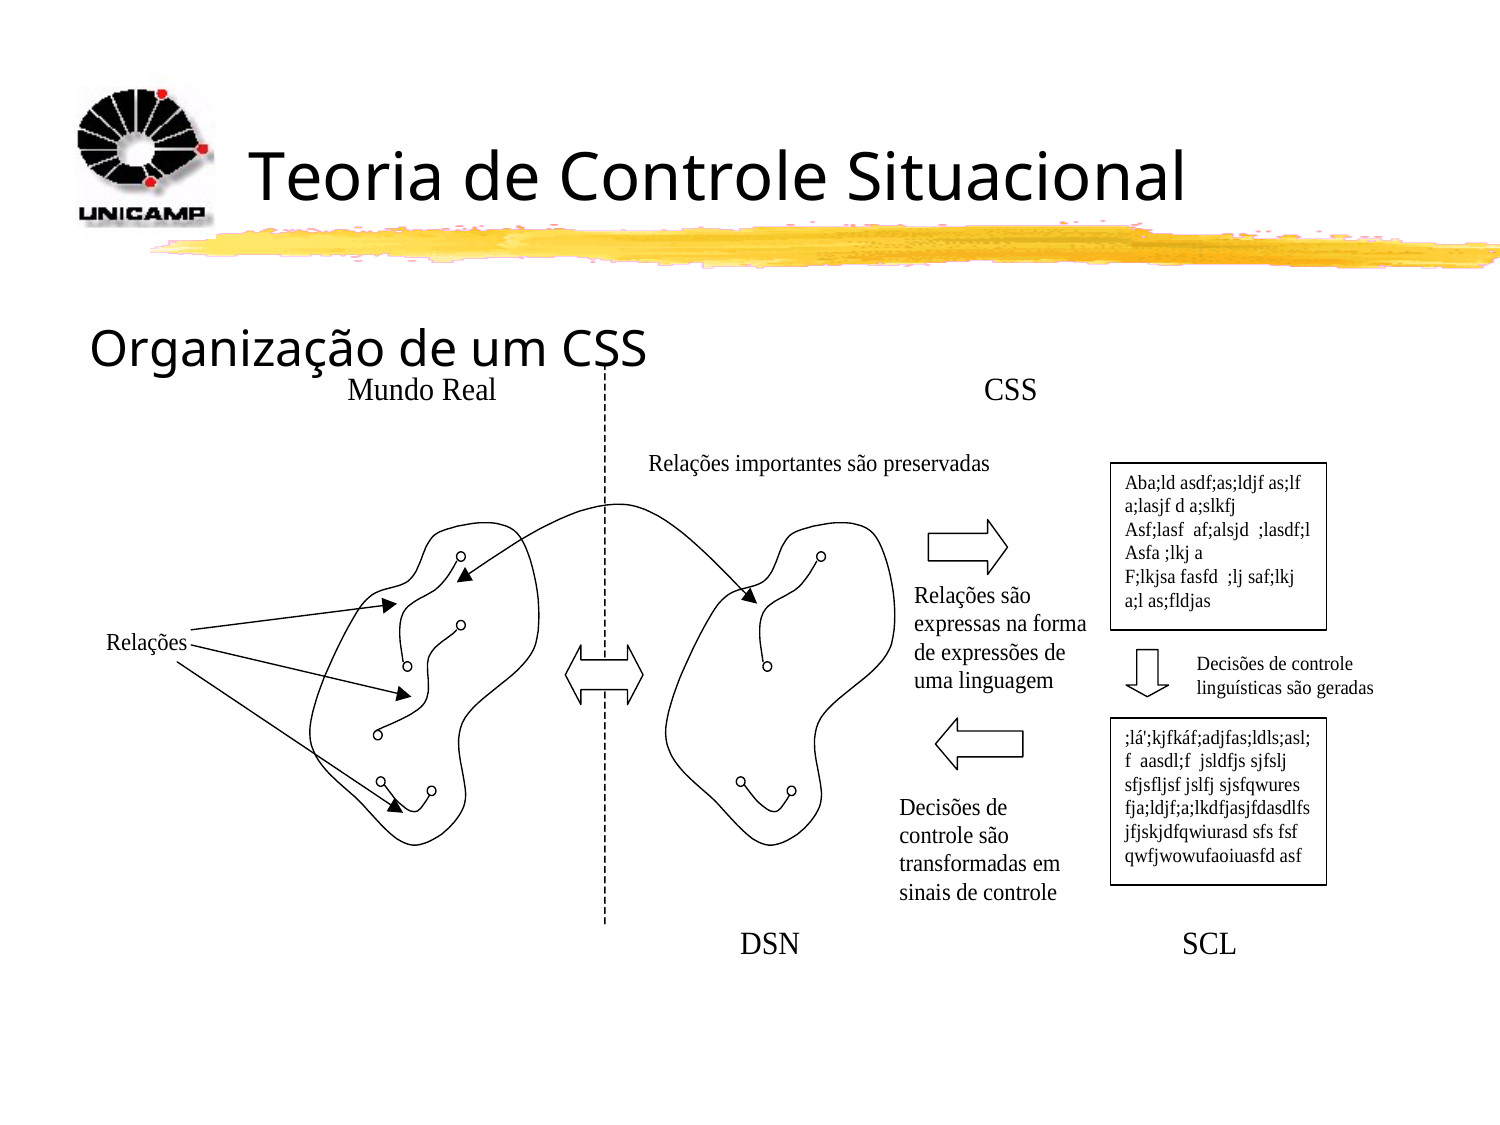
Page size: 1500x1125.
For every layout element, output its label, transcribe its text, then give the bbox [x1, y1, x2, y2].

picture [75, 74, 1500, 279]
title Teoria de Controle Situacional [233, 37, 1434, 225]
chart [92, 362, 1420, 977]
list Organização de um CSS [74, 309, 1417, 994]
